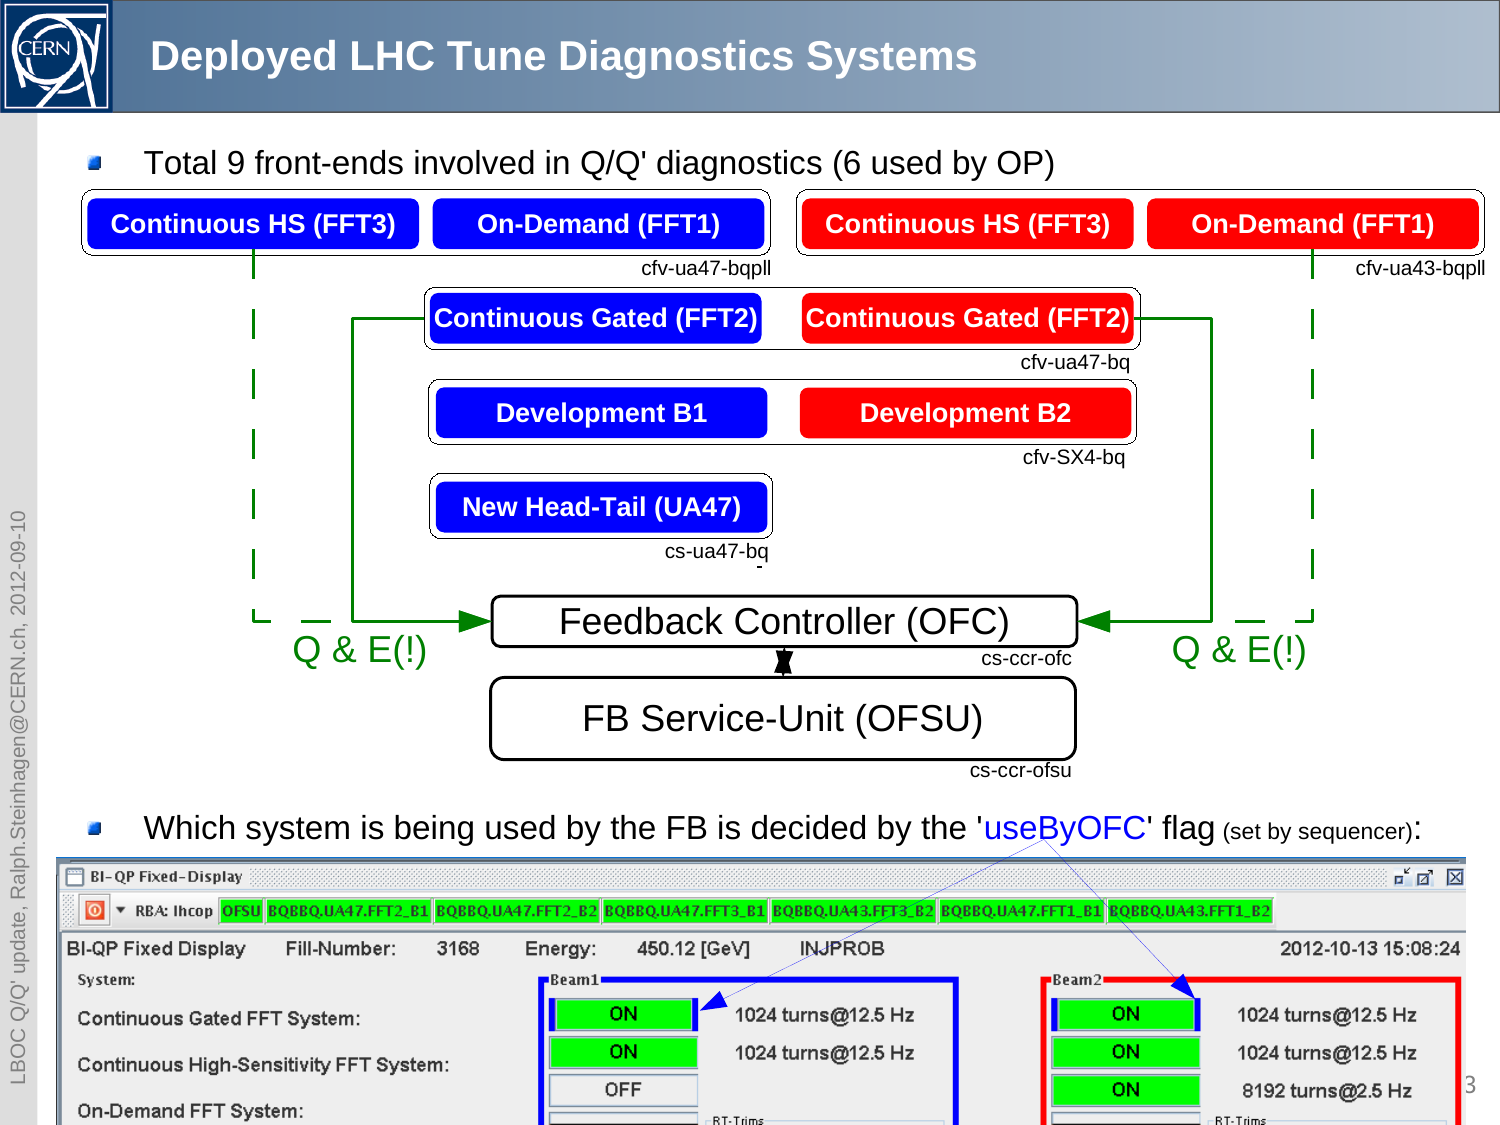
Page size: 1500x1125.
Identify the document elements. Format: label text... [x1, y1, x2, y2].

text_box Continuous HS (FFT3) [801, 198, 1134, 250]
list Total 9 front-ends involved in Q/Q' diagnostics (6 used by OP) Which system is being used by the FB is decided by the 'useByOFC' flag (set by sequencer): [87, 137, 1438, 857]
text_box cs-ccr-ofc [966, 639, 1088, 678]
text_box cfv-ua47-bqpll [626, 249, 787, 288]
text_box cs-ccr-ofsu [955, 751, 1088, 790]
text_box New Head-Tail (UA47) [435, 481, 768, 533]
text_box Q & E(!) [277, 621, 443, 679]
text_box cfv-SX4-bq [1008, 438, 1141, 477]
text_box Continuous Gated (FFT2) [801, 292, 1134, 344]
text_box Development B1 [435, 387, 768, 439]
text_box FB Service-Unit (OFSU) [490, 677, 1076, 760]
text_box On-Demand (FFT1) [1147, 198, 1479, 250]
text_box cfv-ua43-bqpll [1340, 249, 1500, 288]
text_box On-Demand (FFT1) [432, 198, 765, 250]
picture [0, 0, 113, 113]
title Deployed LHC Tune Diagnostics Systems [150, 0, 1201, 113]
text_box Development B2 [799, 387, 1132, 439]
text_box cfv-ua47-bq [1005, 343, 1146, 382]
text_box Q & E(!) [1156, 621, 1322, 679]
text_box Continuous Gated (FFT2) [429, 292, 762, 344]
picture [56, 857, 1466, 1125]
text_box Continuous HS (FFT3) [87, 198, 420, 250]
text_box Feedback Controller (OFC) [492, 596, 1077, 647]
text_box cs-ua47-bq [650, 532, 784, 571]
